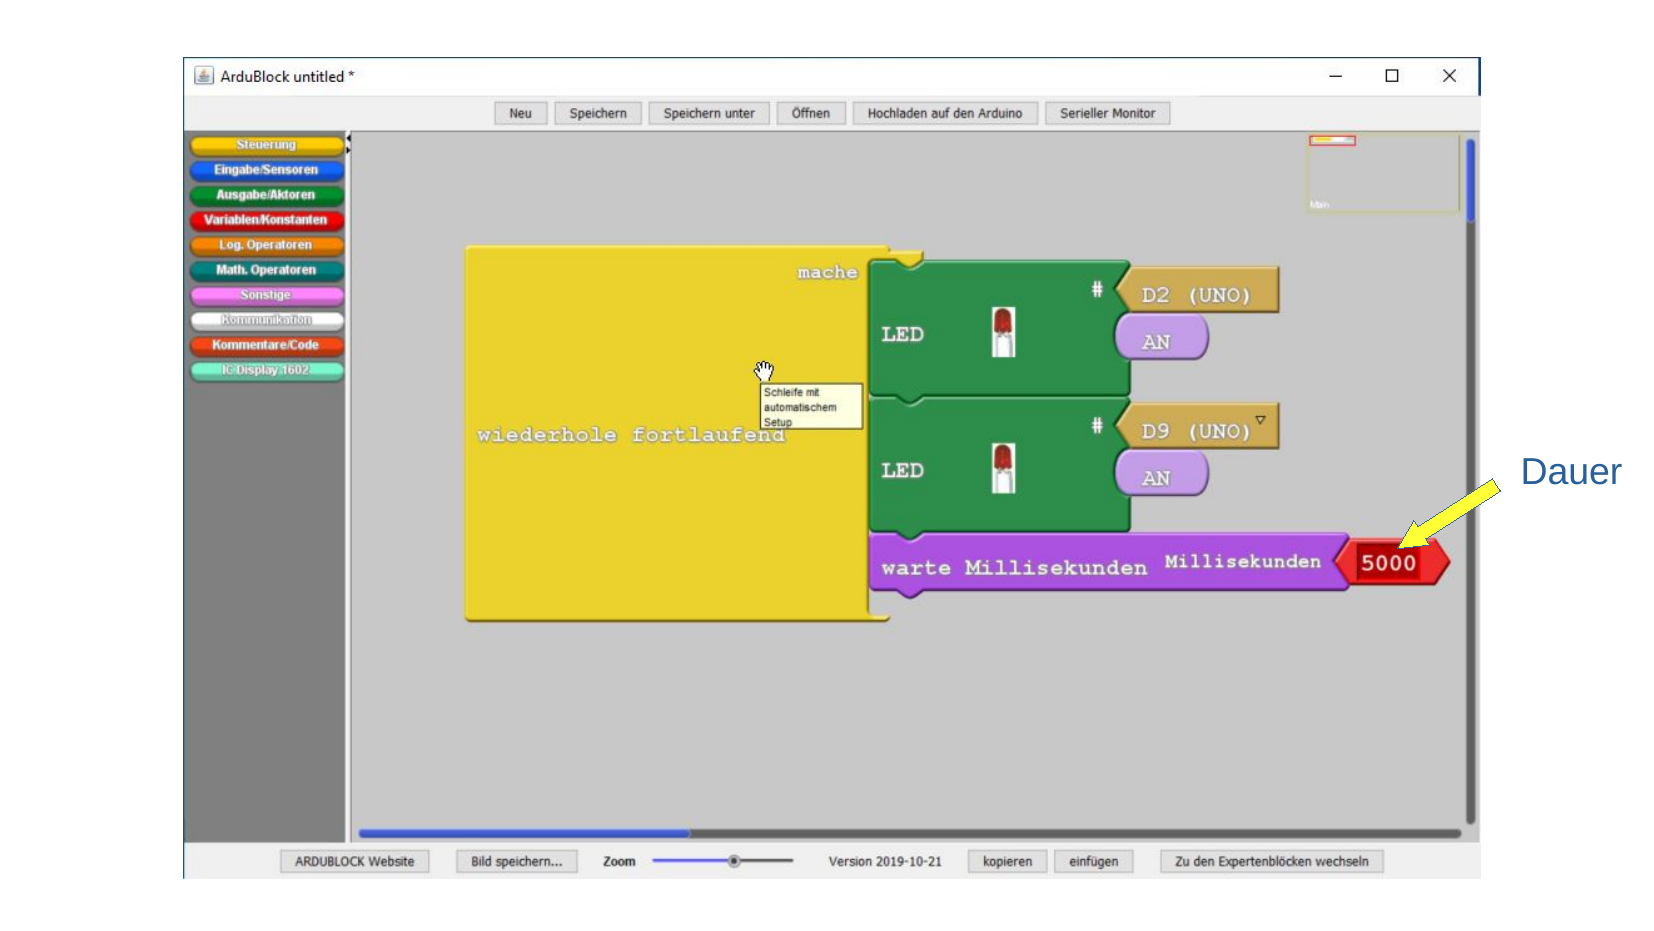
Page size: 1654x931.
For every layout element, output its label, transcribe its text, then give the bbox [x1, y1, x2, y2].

text_box [1397, 478, 1501, 549]
text_box Dauer [1505, 442, 1638, 500]
picture [183, 57, 1481, 879]
